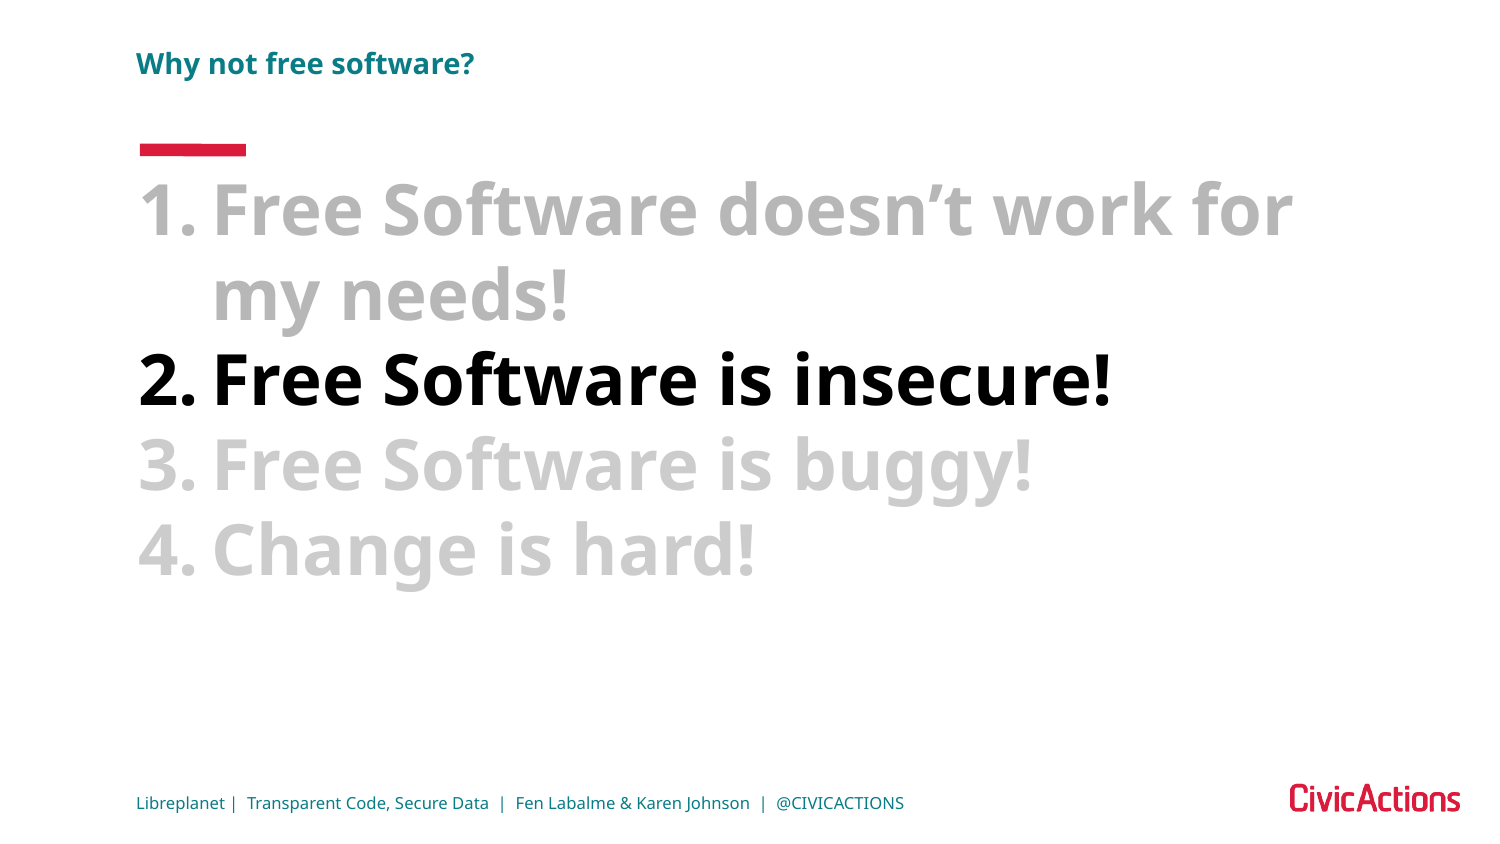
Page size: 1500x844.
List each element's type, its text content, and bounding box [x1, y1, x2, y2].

title Why not free software? [121, 30, 1375, 112]
text_box Libreplanet | Transparent Code, Secure Data | Fen Labalme & Karen Johnson | @CIVICACTIONS [121, 778, 1467, 817]
list Free Software doesn’t work for my needs! Free Software is insecure! Free Software is buggy! Change is hard! [121, 150, 1375, 750]
